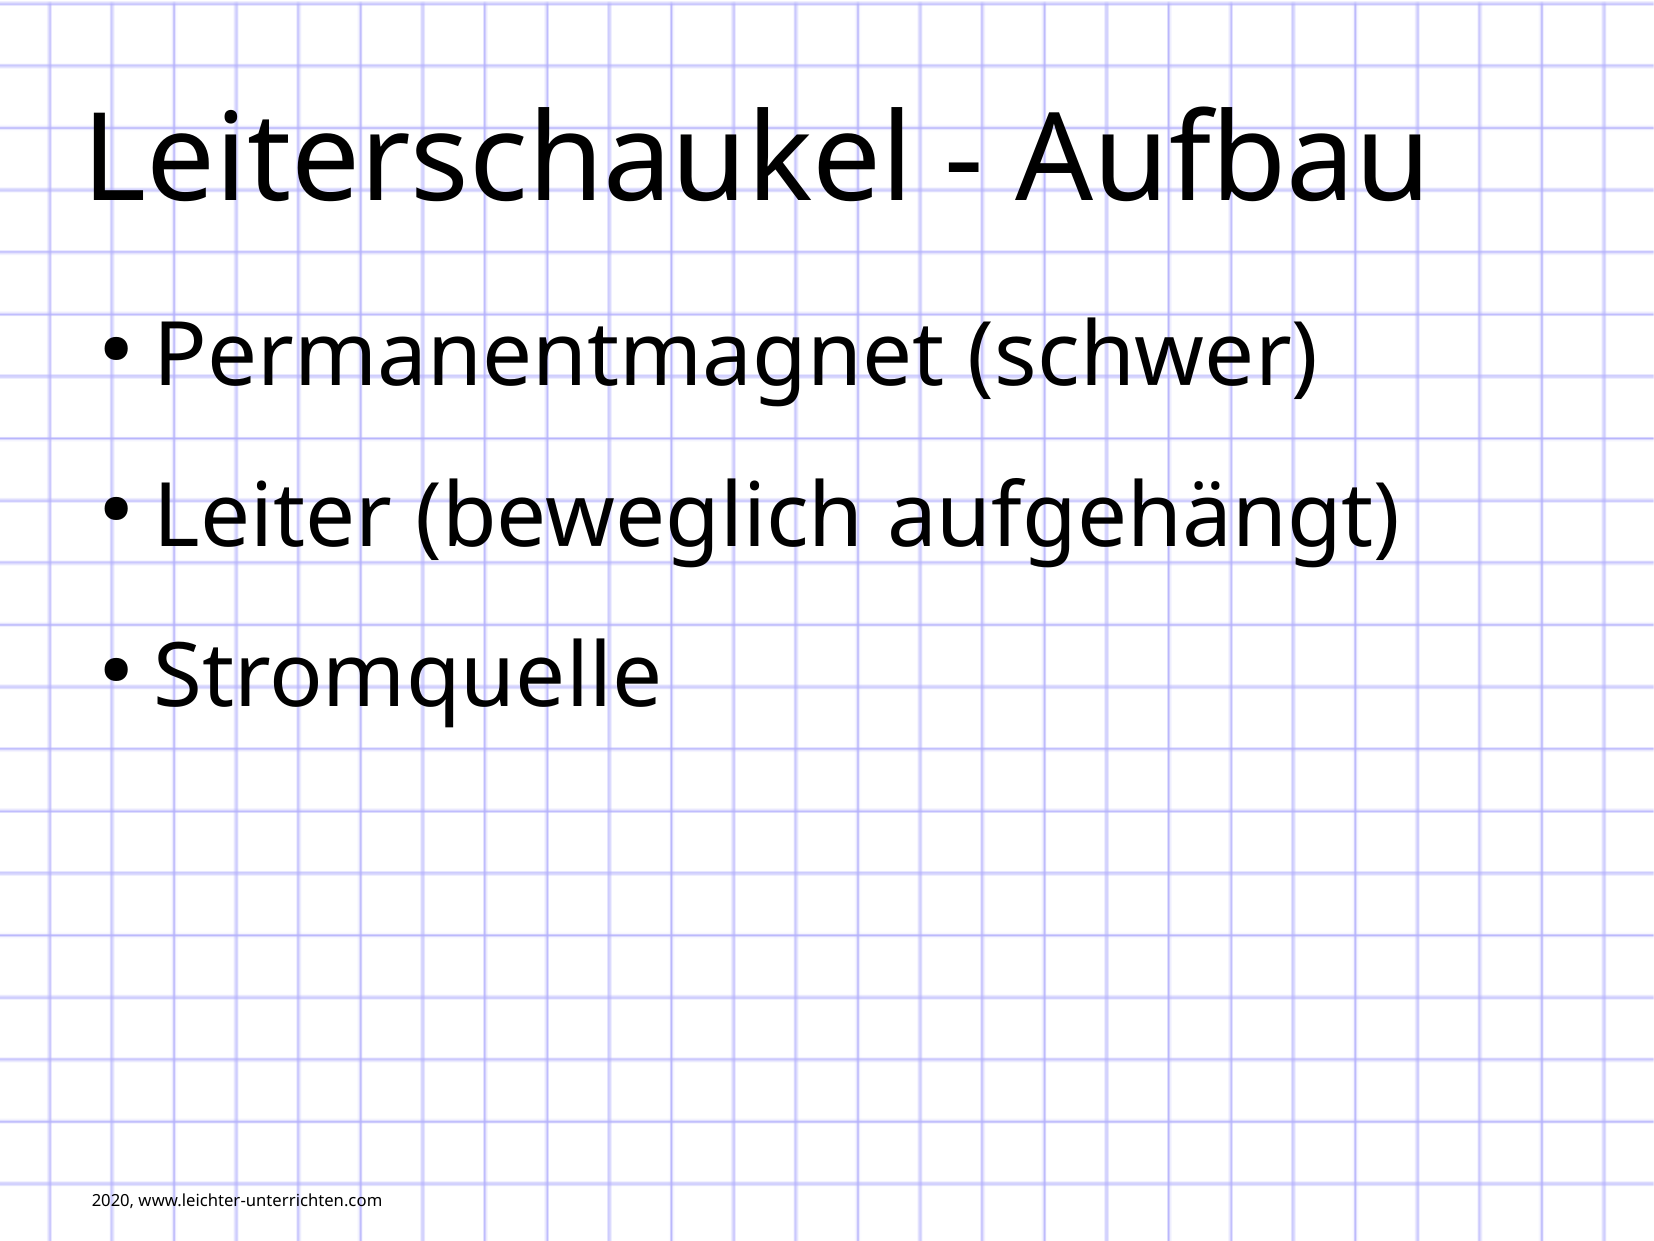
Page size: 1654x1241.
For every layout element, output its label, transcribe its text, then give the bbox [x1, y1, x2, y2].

picture [0, 0, 1654, 1241]
list Permanentmagnet (schwer) Leiter (beweglich aufgehängt) Stromquelle [82, 290, 1571, 1010]
title Leiterschaukel - Aufbau [82, 49, 1571, 257]
